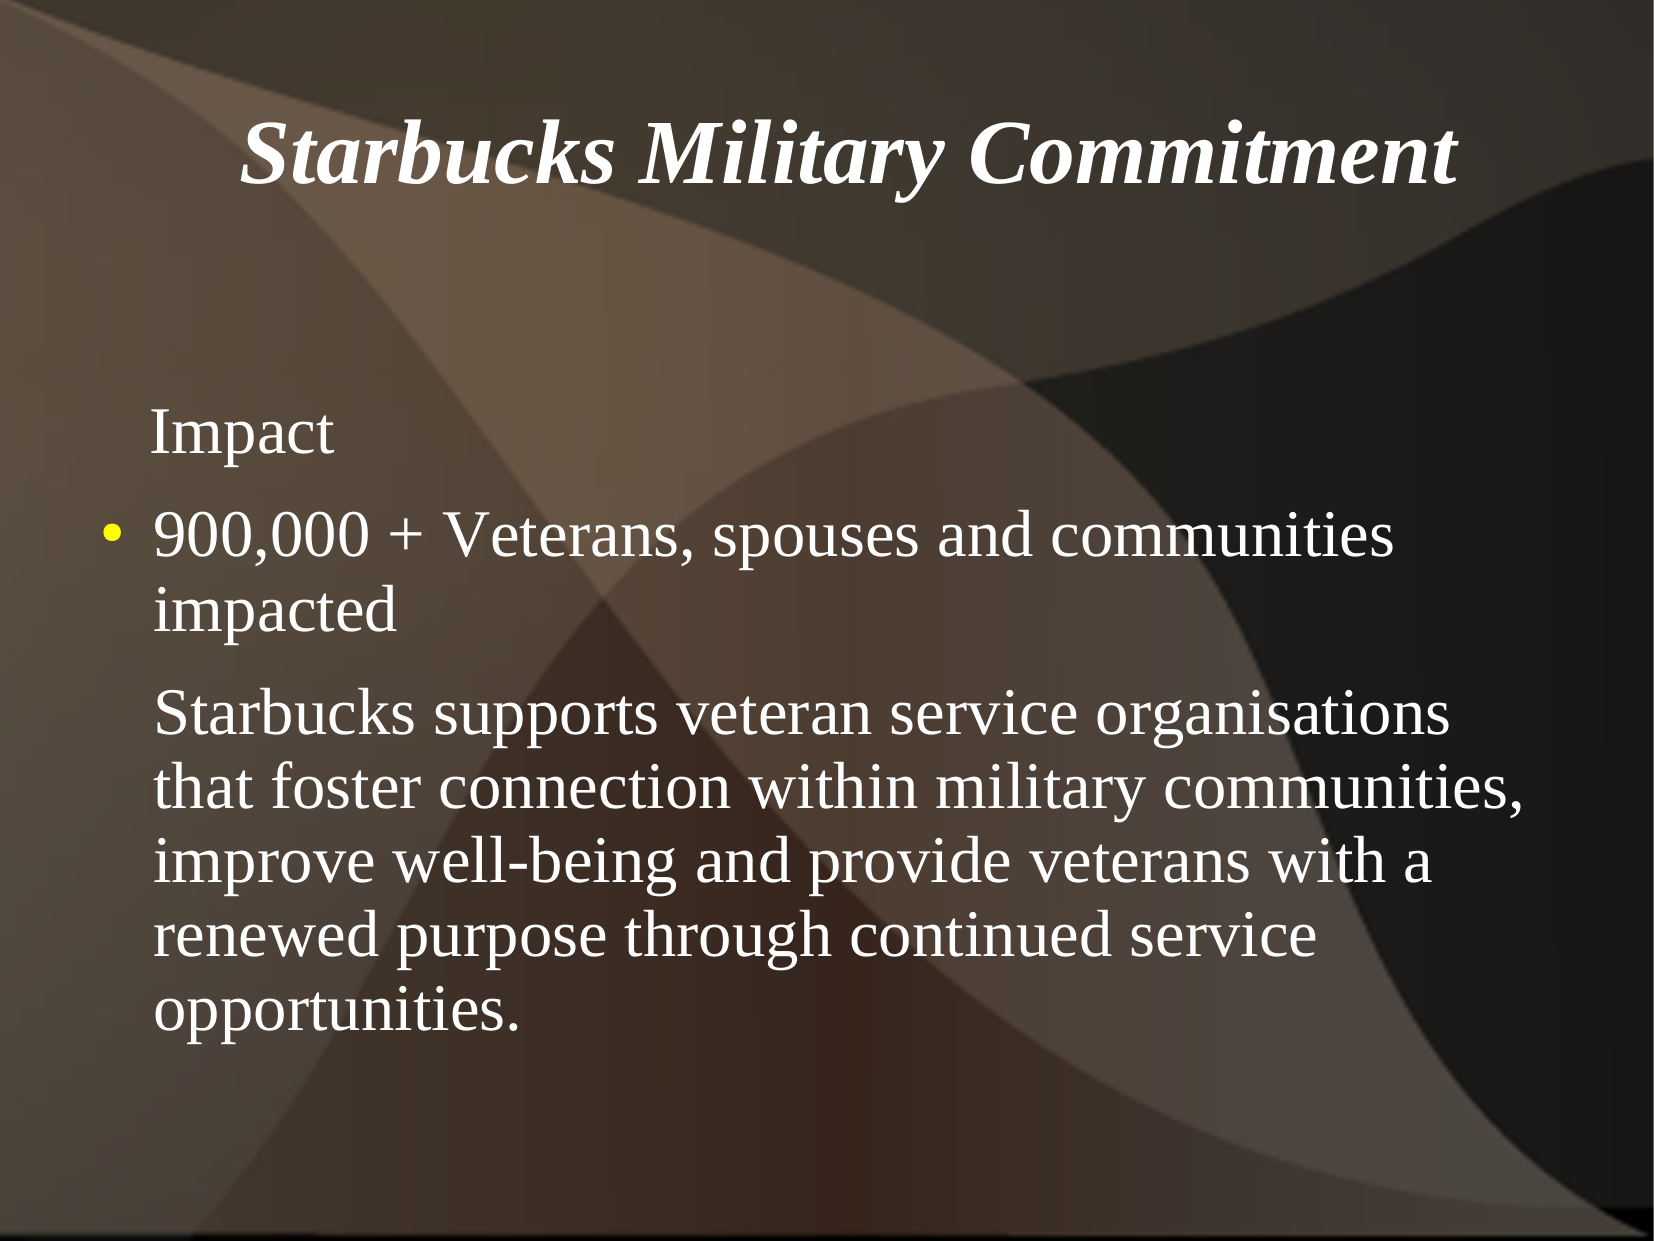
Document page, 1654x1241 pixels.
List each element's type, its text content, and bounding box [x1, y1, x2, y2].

list Impact 900,000 + Veterans, spouses and communities impacted Starbucks supports veteran service organisations that foster connection within military communities, improve well-being and provide veterans with a renewed purpose through continued service opportunities. [82, 290, 1571, 1109]
picture [0, 0, 1654, 1241]
text_box Starbucks Military Commitment [195, 55, 1471, 251]
title [82, 49, 1571, 257]
